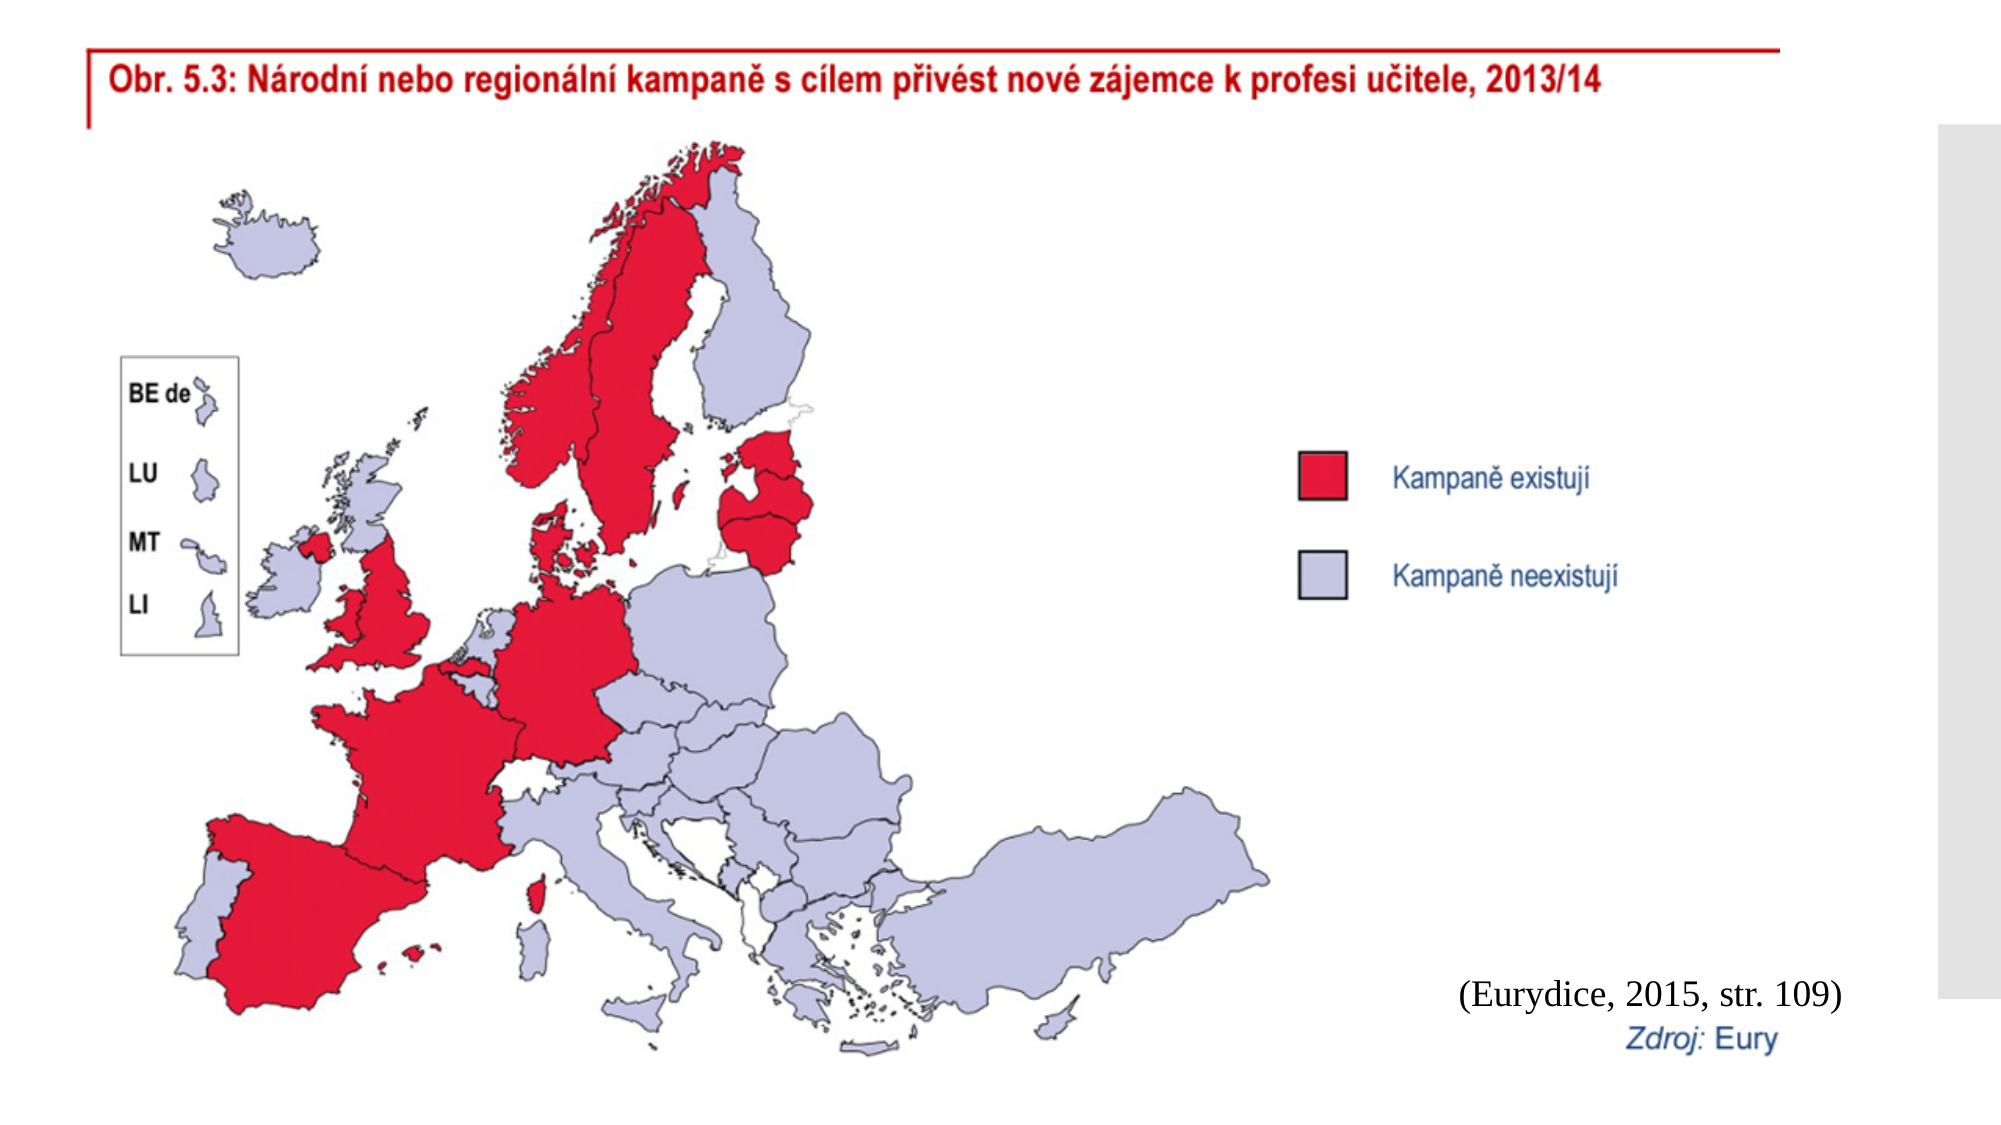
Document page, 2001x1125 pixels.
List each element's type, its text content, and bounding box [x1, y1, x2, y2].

picture [0, 20, 1780, 1105]
text_box (Eurydice, 2015, str. 109) [1444, 939, 1858, 1022]
